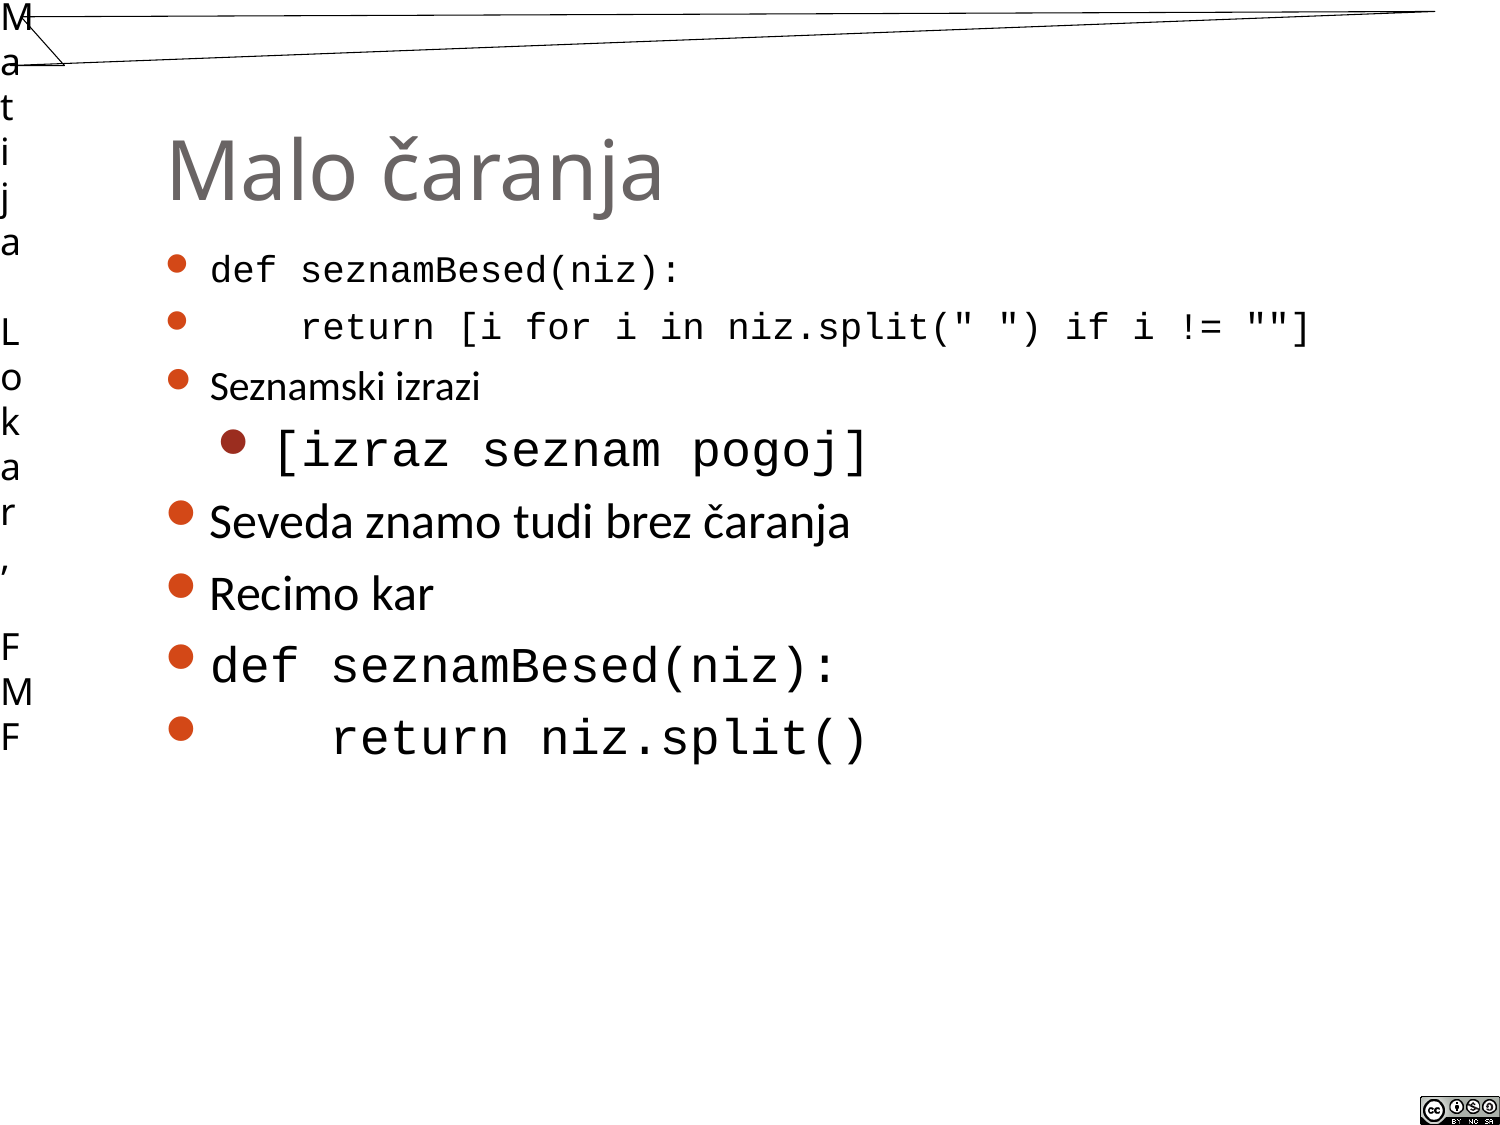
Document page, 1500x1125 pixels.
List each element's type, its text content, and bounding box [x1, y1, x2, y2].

title Malo čaranja [150, 45, 1425, 233]
picture [1420, 1096, 1500, 1125]
list def seznamBesed(niz): return [i for i in niz.split(" ") if i != ""] Seznamski izrazi [izraz seznam pogoj] Seveda znamo tudi brez čaranja Recimo kar def seznamBesed(niz): return niz.split() [150, 237, 1425, 988]
